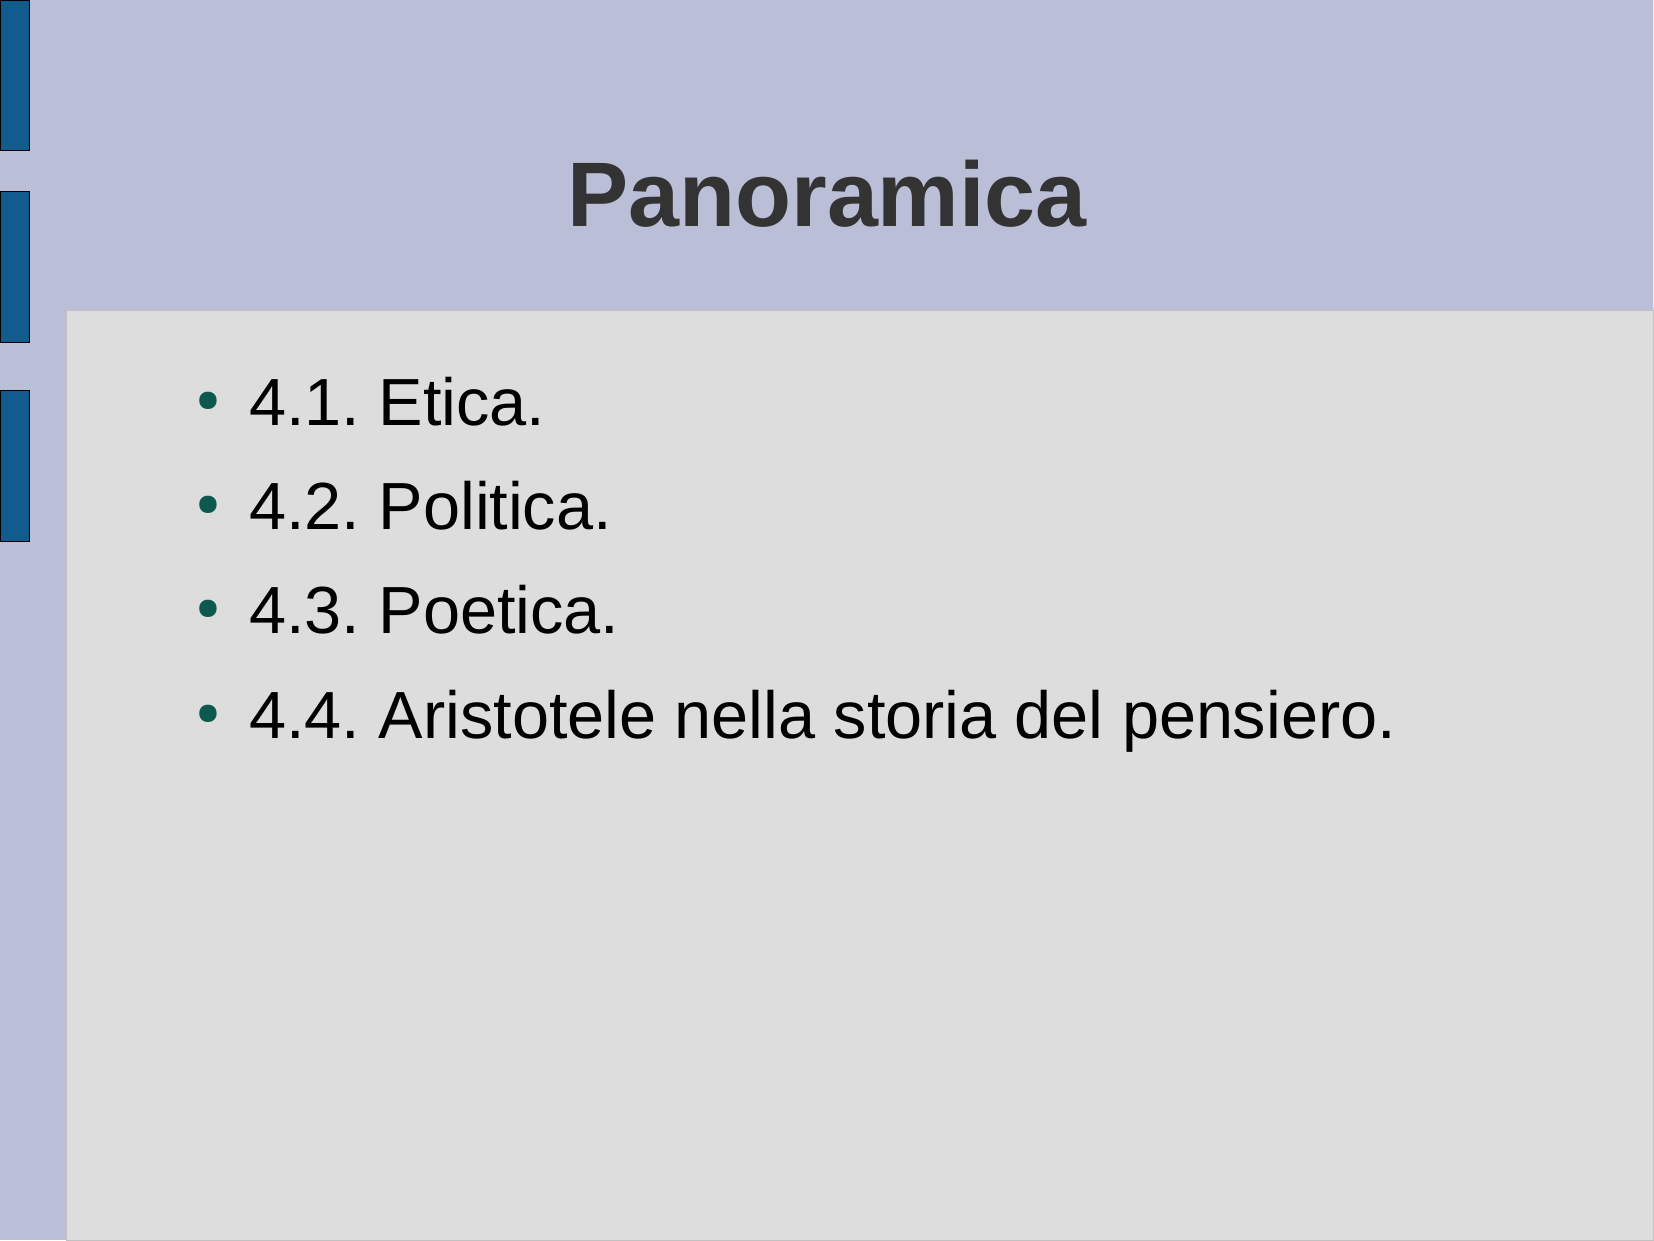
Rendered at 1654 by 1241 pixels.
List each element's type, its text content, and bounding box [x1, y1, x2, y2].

title Panoramica [121, 91, 1534, 299]
list 4.1. Etica. 4.2. Politica. 4.3. Poetica. 4.4. Aristotele nella storia del pensiero. [178, 364, 1570, 1147]
